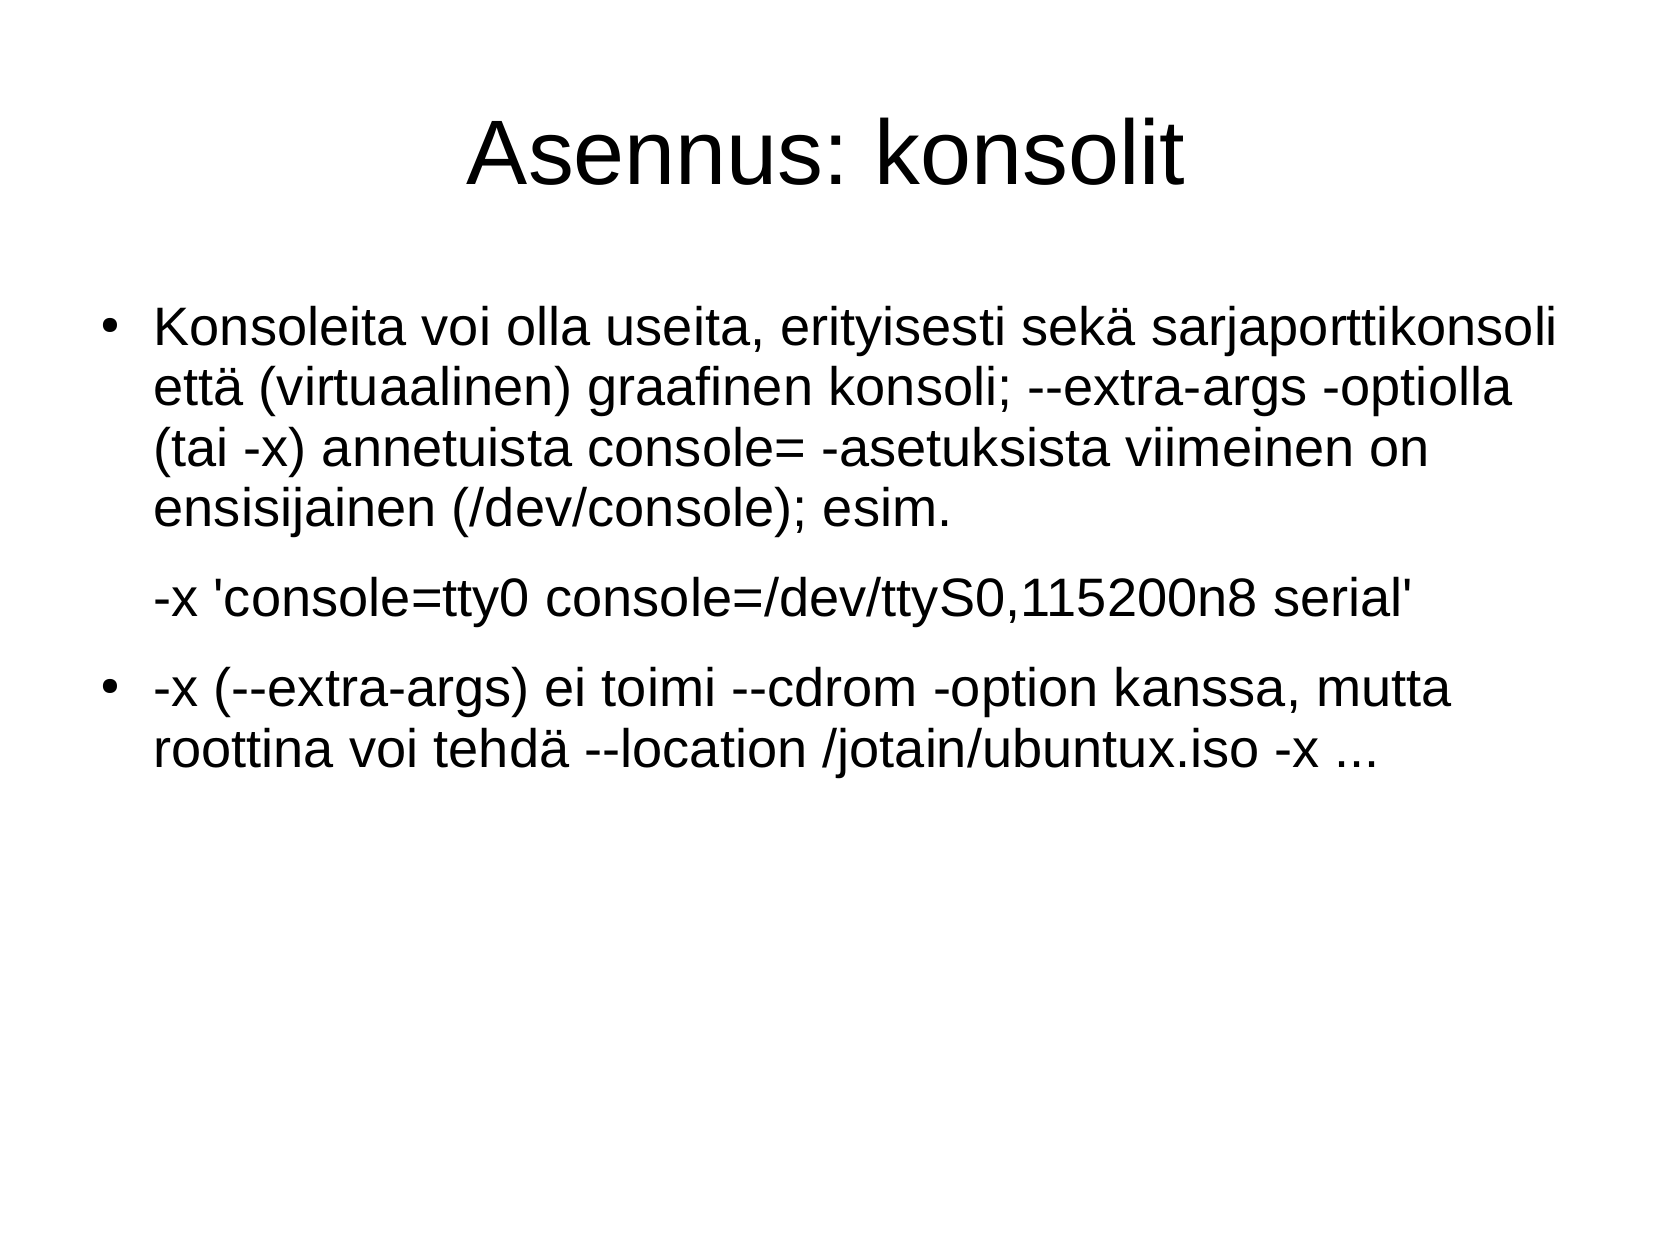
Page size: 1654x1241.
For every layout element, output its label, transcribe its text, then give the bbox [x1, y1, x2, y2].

title Asennus: konsolit [82, 49, 1571, 257]
list Konsoleita voi olla useita, erityisesti sekä sarjaporttikonsoli että (virtuaalinen) graafinen konsoli; --extra-args -optiolla (tai -x) annetuista console= -asetuksista viimeinen on ensisijainen (/dev/console); esim. -x 'console=tty0 console=/dev/ttyS0,115200n8 serial' -x (--extra-args) ei toimi --cdrom -option kanssa, mutta roottina voi tehdä --location /jotain/ubuntux.iso -x ... [82, 296, 1571, 1016]
